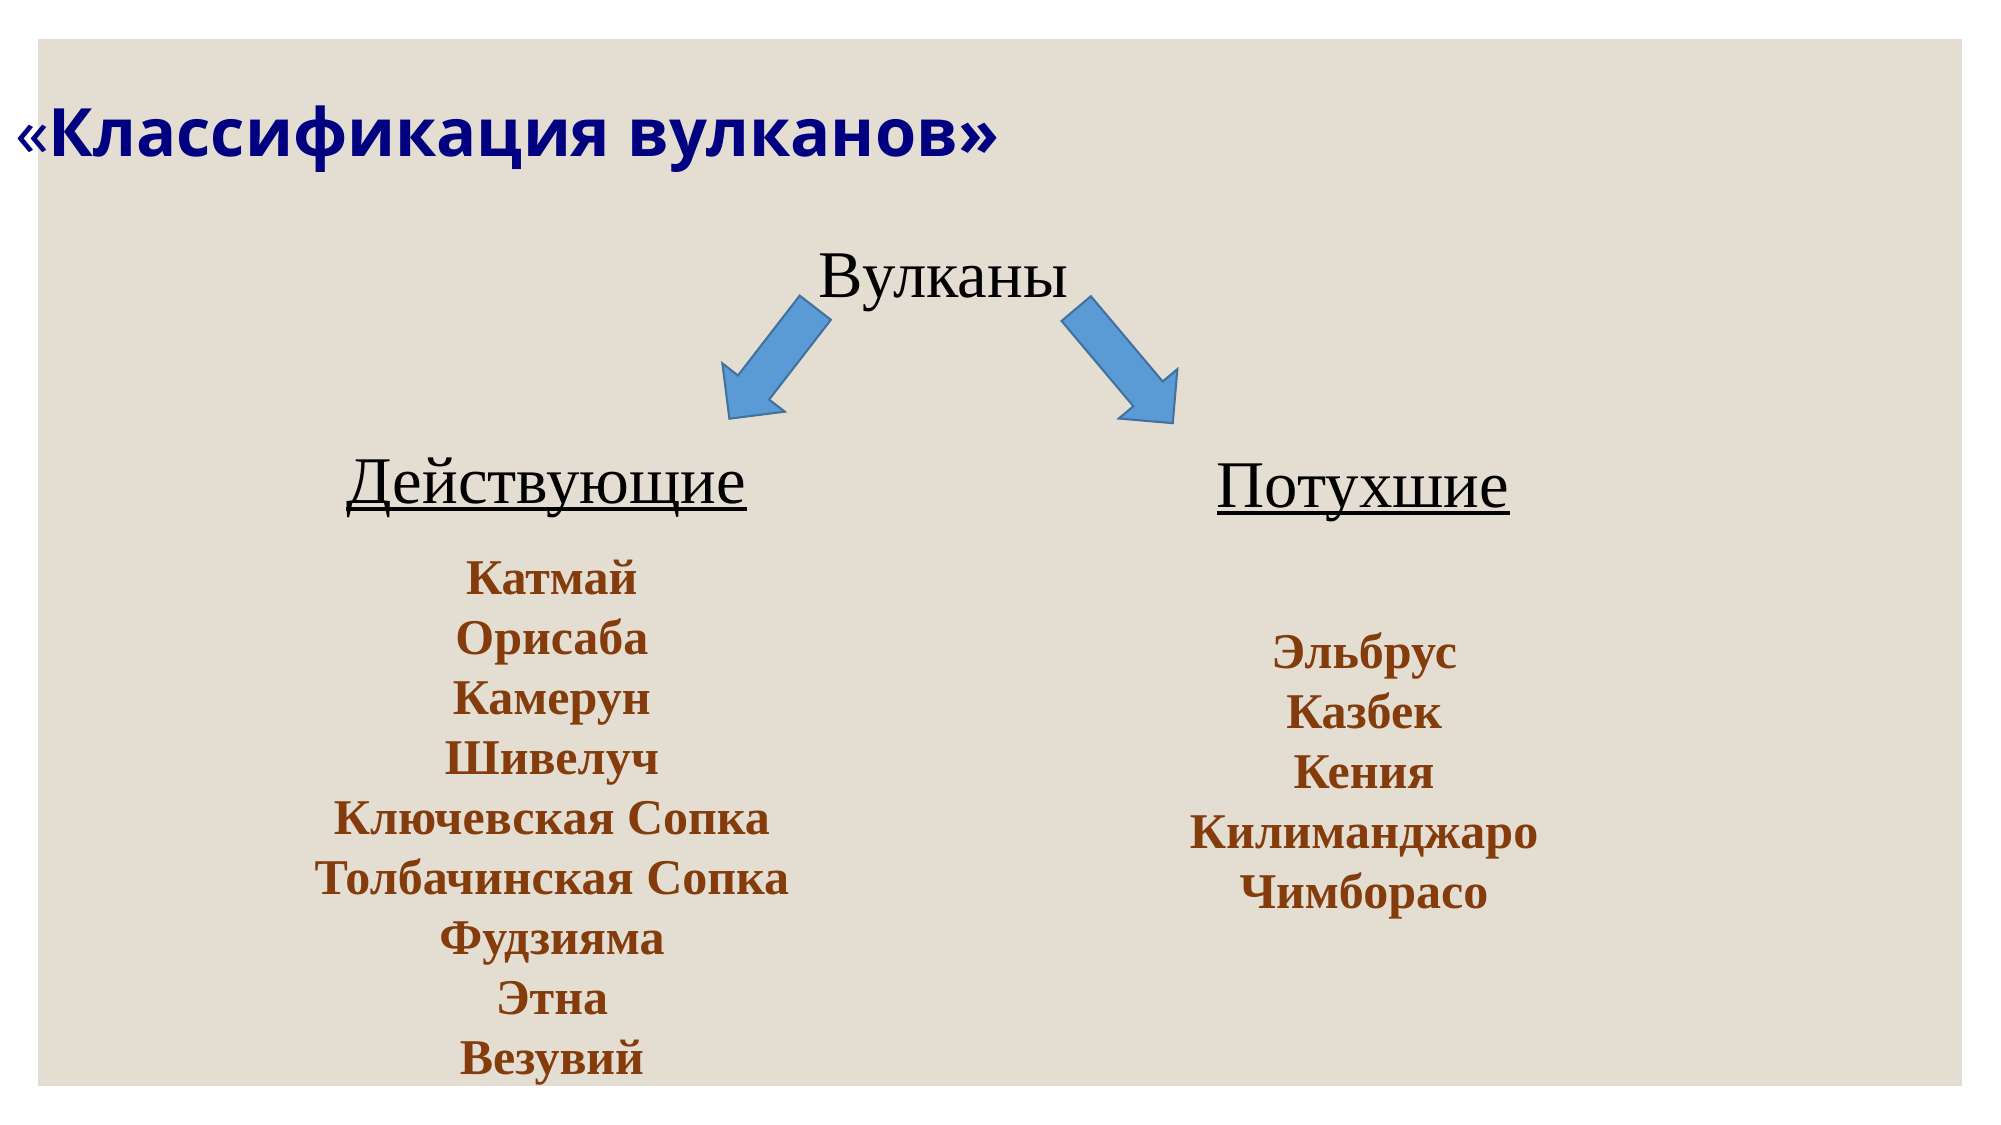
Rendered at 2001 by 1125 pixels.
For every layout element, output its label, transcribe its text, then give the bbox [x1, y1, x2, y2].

text_box [1061, 296, 1178, 424]
text_box Потухшие [1201, 433, 1527, 530]
title «Классификация вулканов» [0, 68, 1063, 202]
text_box Катмай Орисаба Камерун Шивелуч Ключевская Сопка Толбачинская Сопка Фудзияма Этна Везувий [205, 537, 899, 1098]
text_box Действующие [331, 429, 773, 526]
text_box Эльбрус Казбек Кения Килиманджаро Чимборасо [1124, 610, 1604, 929]
text_box Вулканы [784, 223, 1103, 320]
text_box [722, 295, 831, 419]
